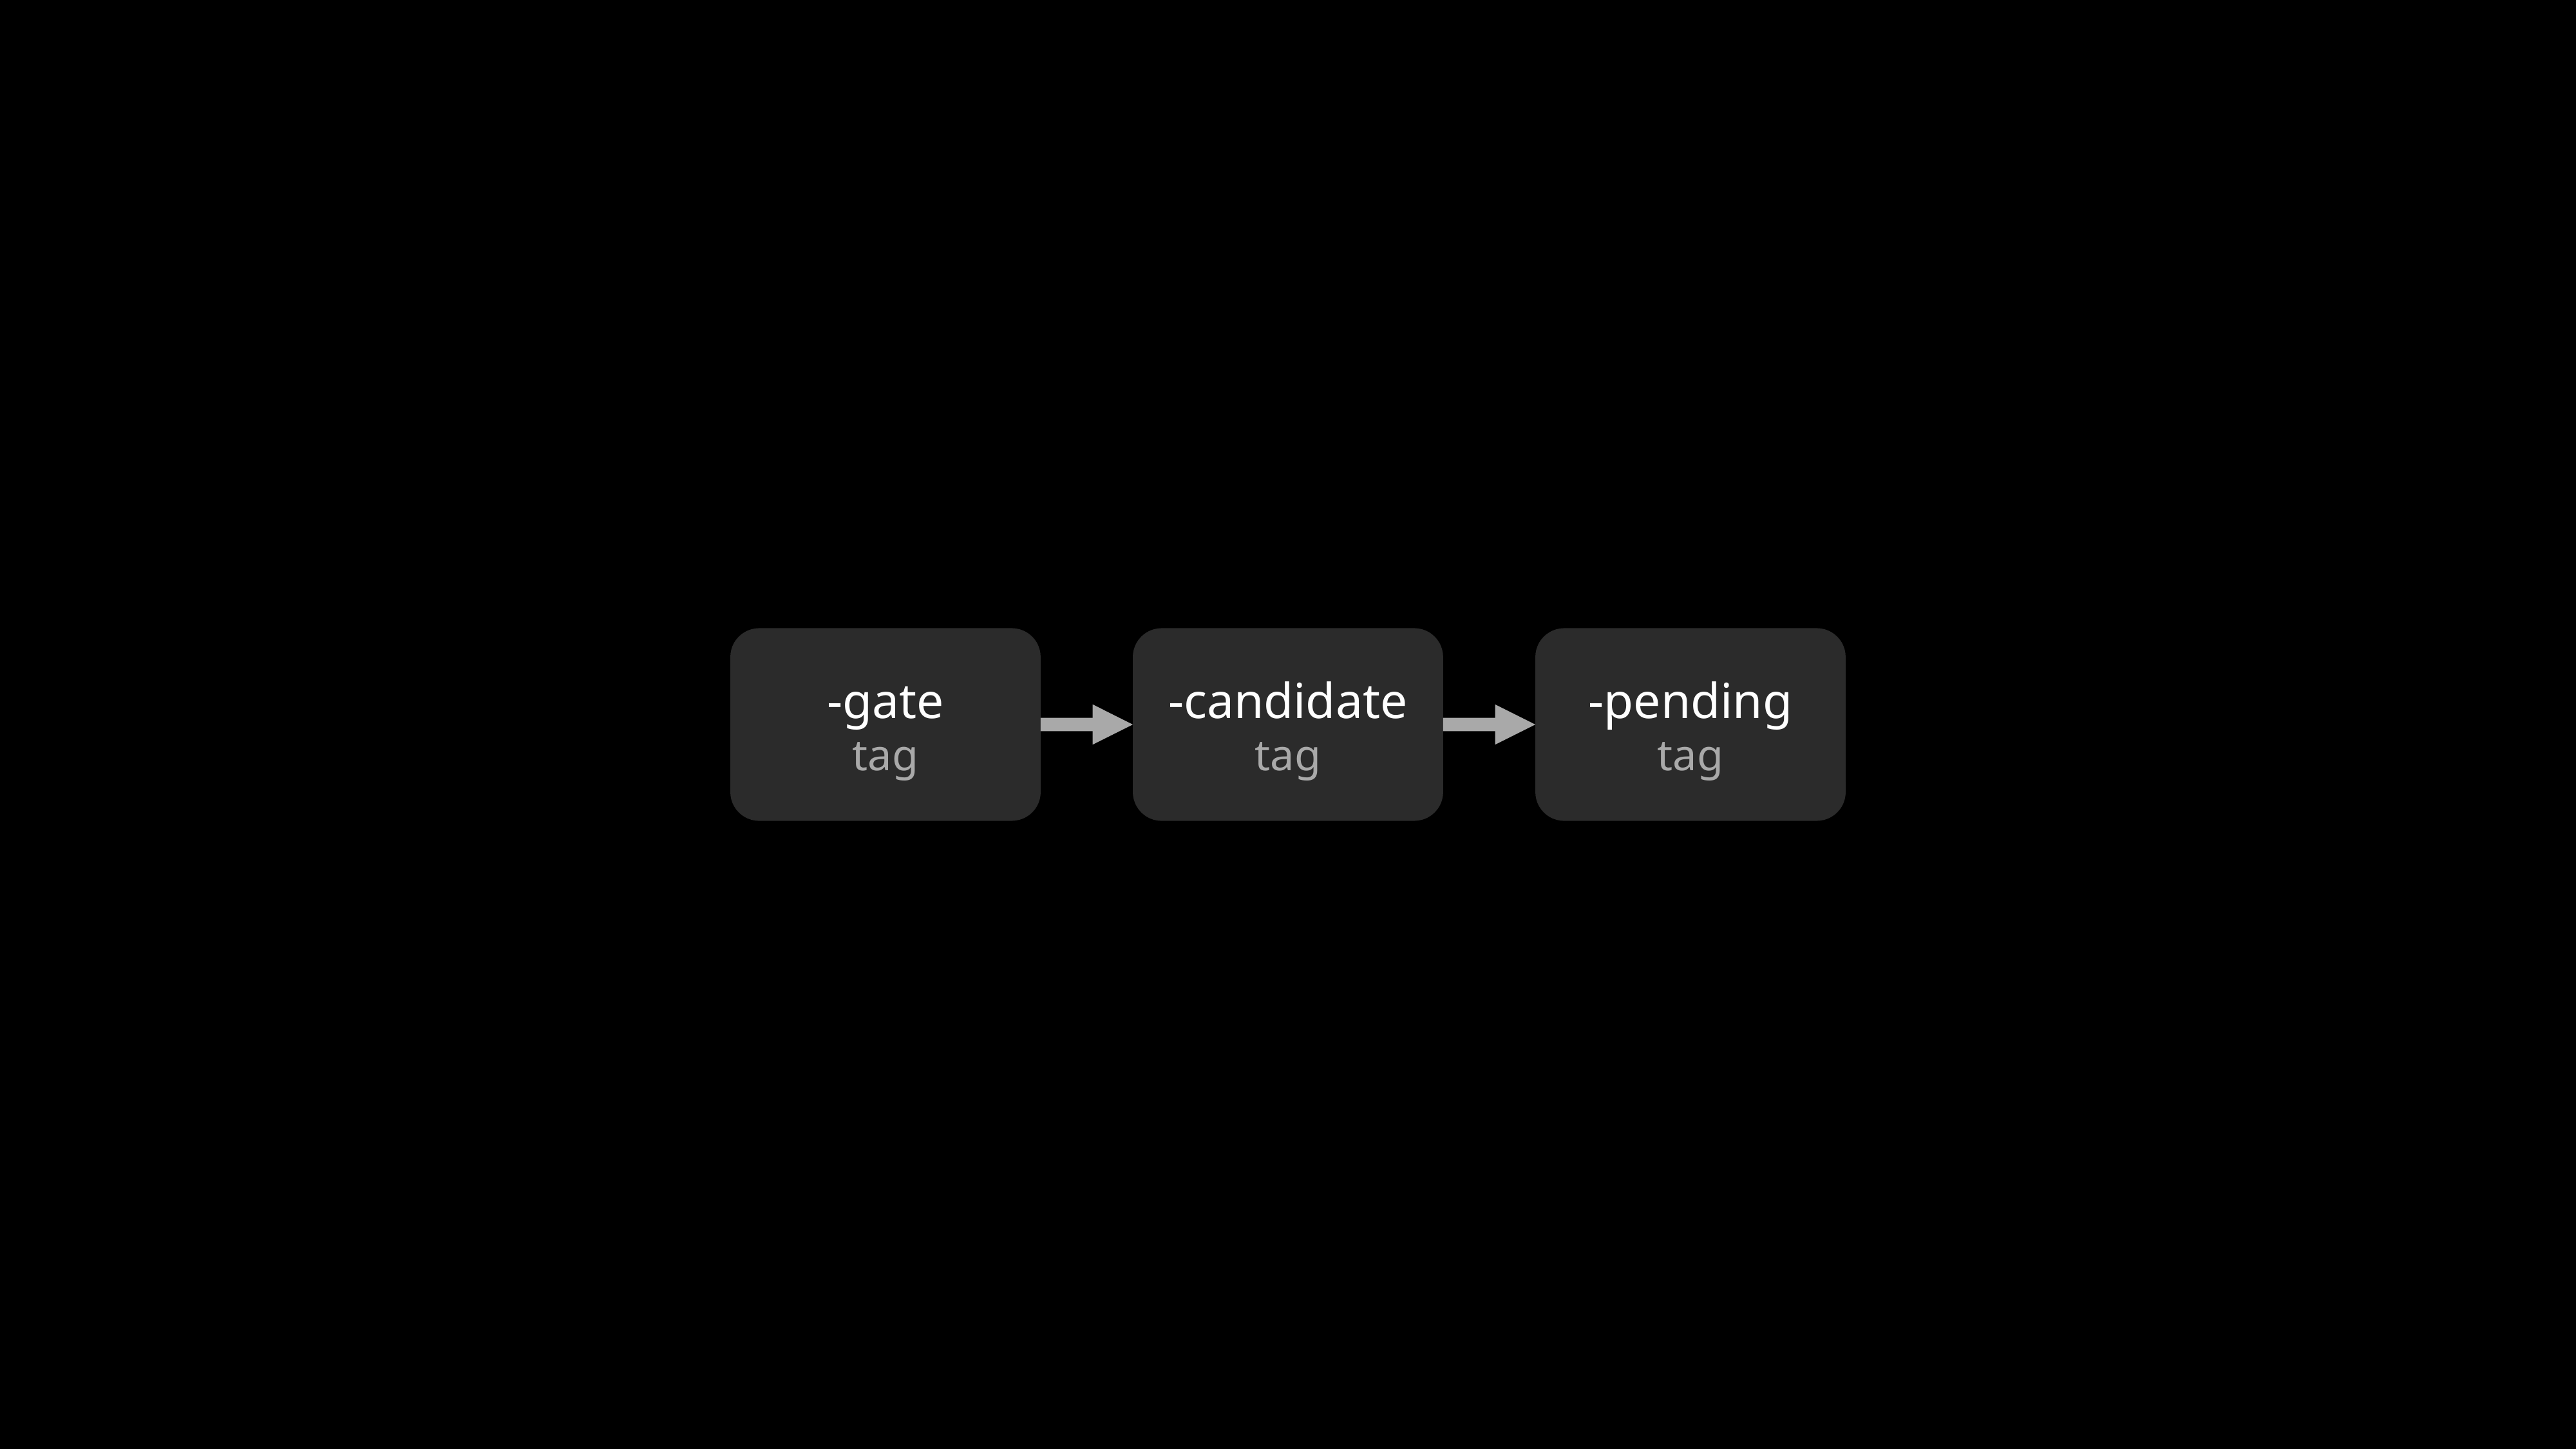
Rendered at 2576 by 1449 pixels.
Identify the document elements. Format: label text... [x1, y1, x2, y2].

text_box -pending tag [1535, 628, 1846, 821]
text_box -gate tag [730, 628, 1041, 821]
text_box -candidate tag [1133, 628, 1443, 821]
